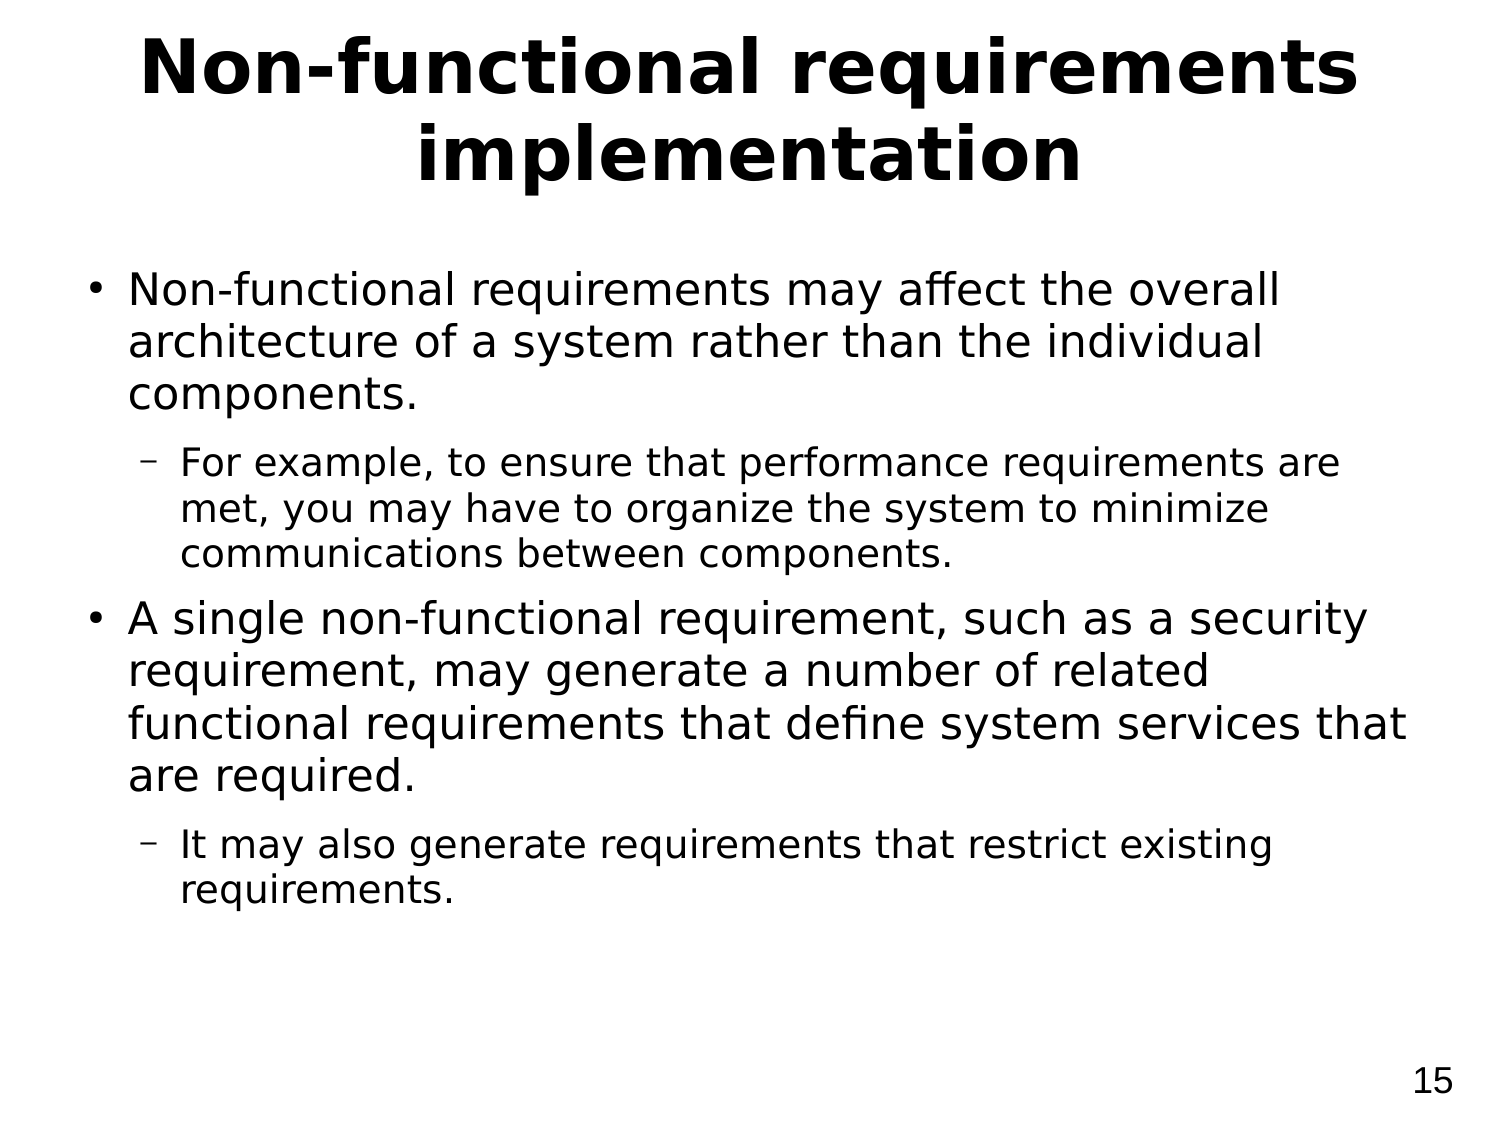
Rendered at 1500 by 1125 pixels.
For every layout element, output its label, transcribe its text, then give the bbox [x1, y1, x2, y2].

list Non-functional requirements may affect the overall architecture of a system rather than the individual components. For example, to ensure that performance requirements are met, you may have to organize the system to minimize communications between components. A single non-functional requirement, such as a security requirement, may generate a number of related functional requirements that define system services that are required. It may also generate requirements that restrict existing requirements. [75, 263, 1425, 916]
title Non-functional requirements implementation [75, 23, 1425, 199]
